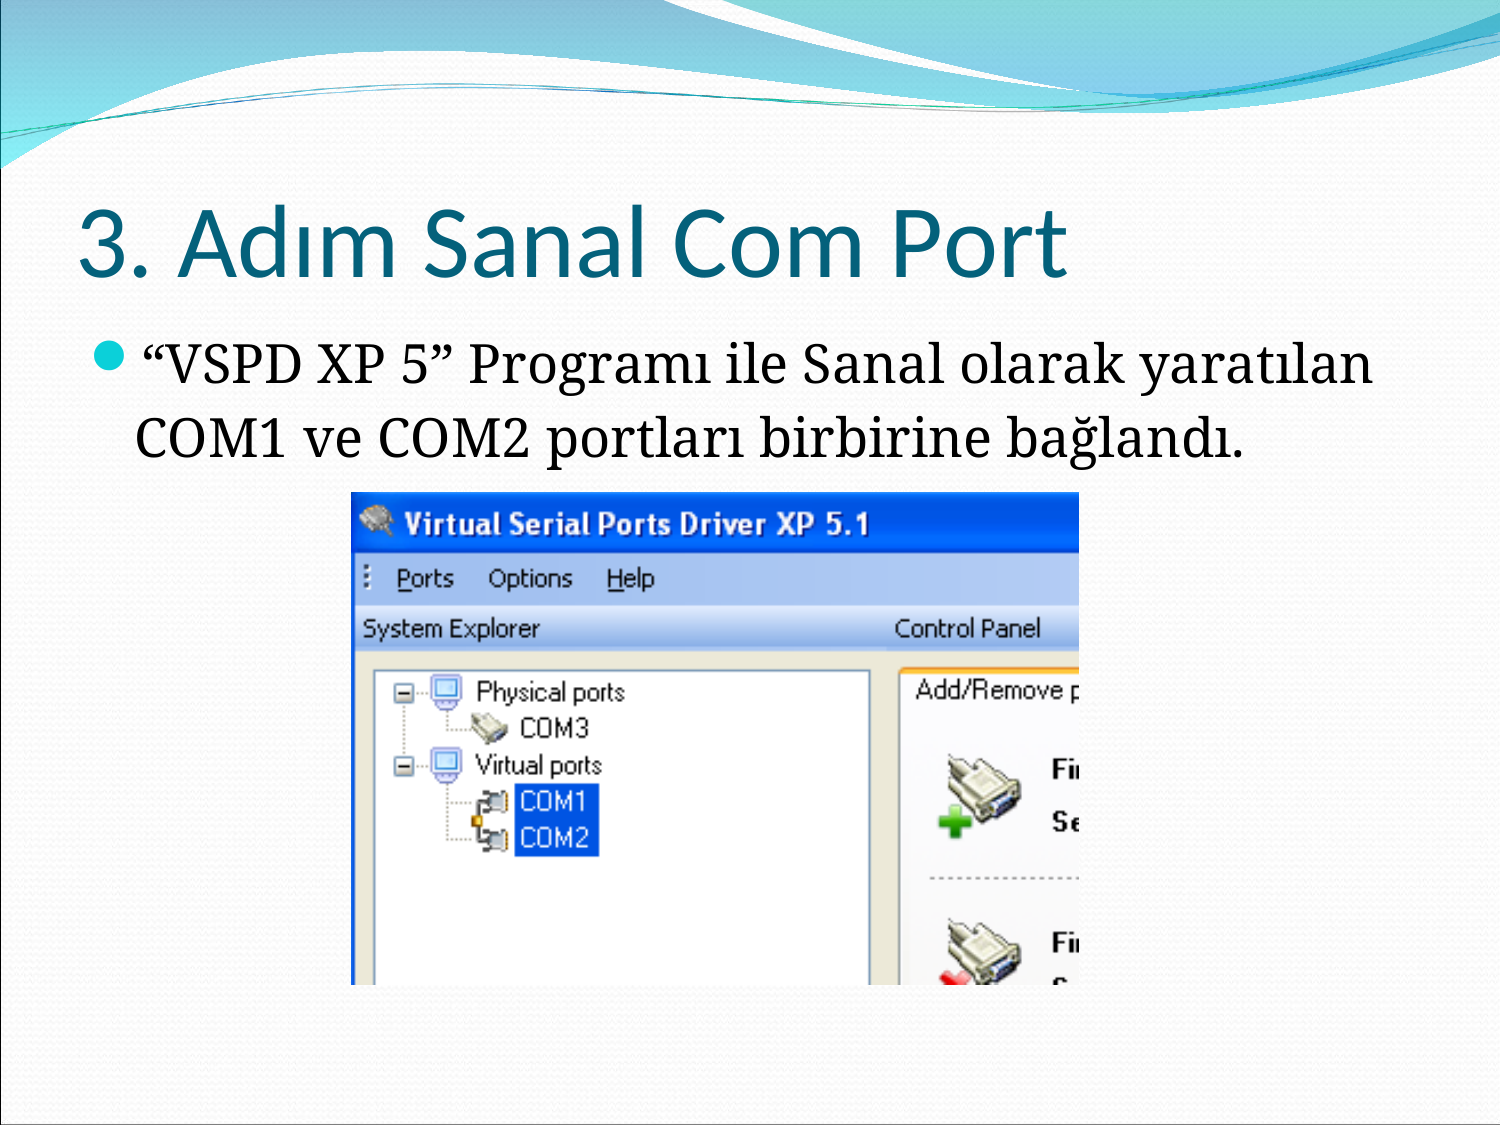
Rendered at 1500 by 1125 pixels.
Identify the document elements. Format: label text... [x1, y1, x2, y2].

title 3. Adım Sanal Com Port [75, 115, 1426, 304]
picture [0, 0, 1500, 1125]
list “VSPD XP 5” Programı ile Sanal olarak yaratılan COM1 ve COM2 portları birbirine bağlandı. [75, 317, 1426, 1038]
